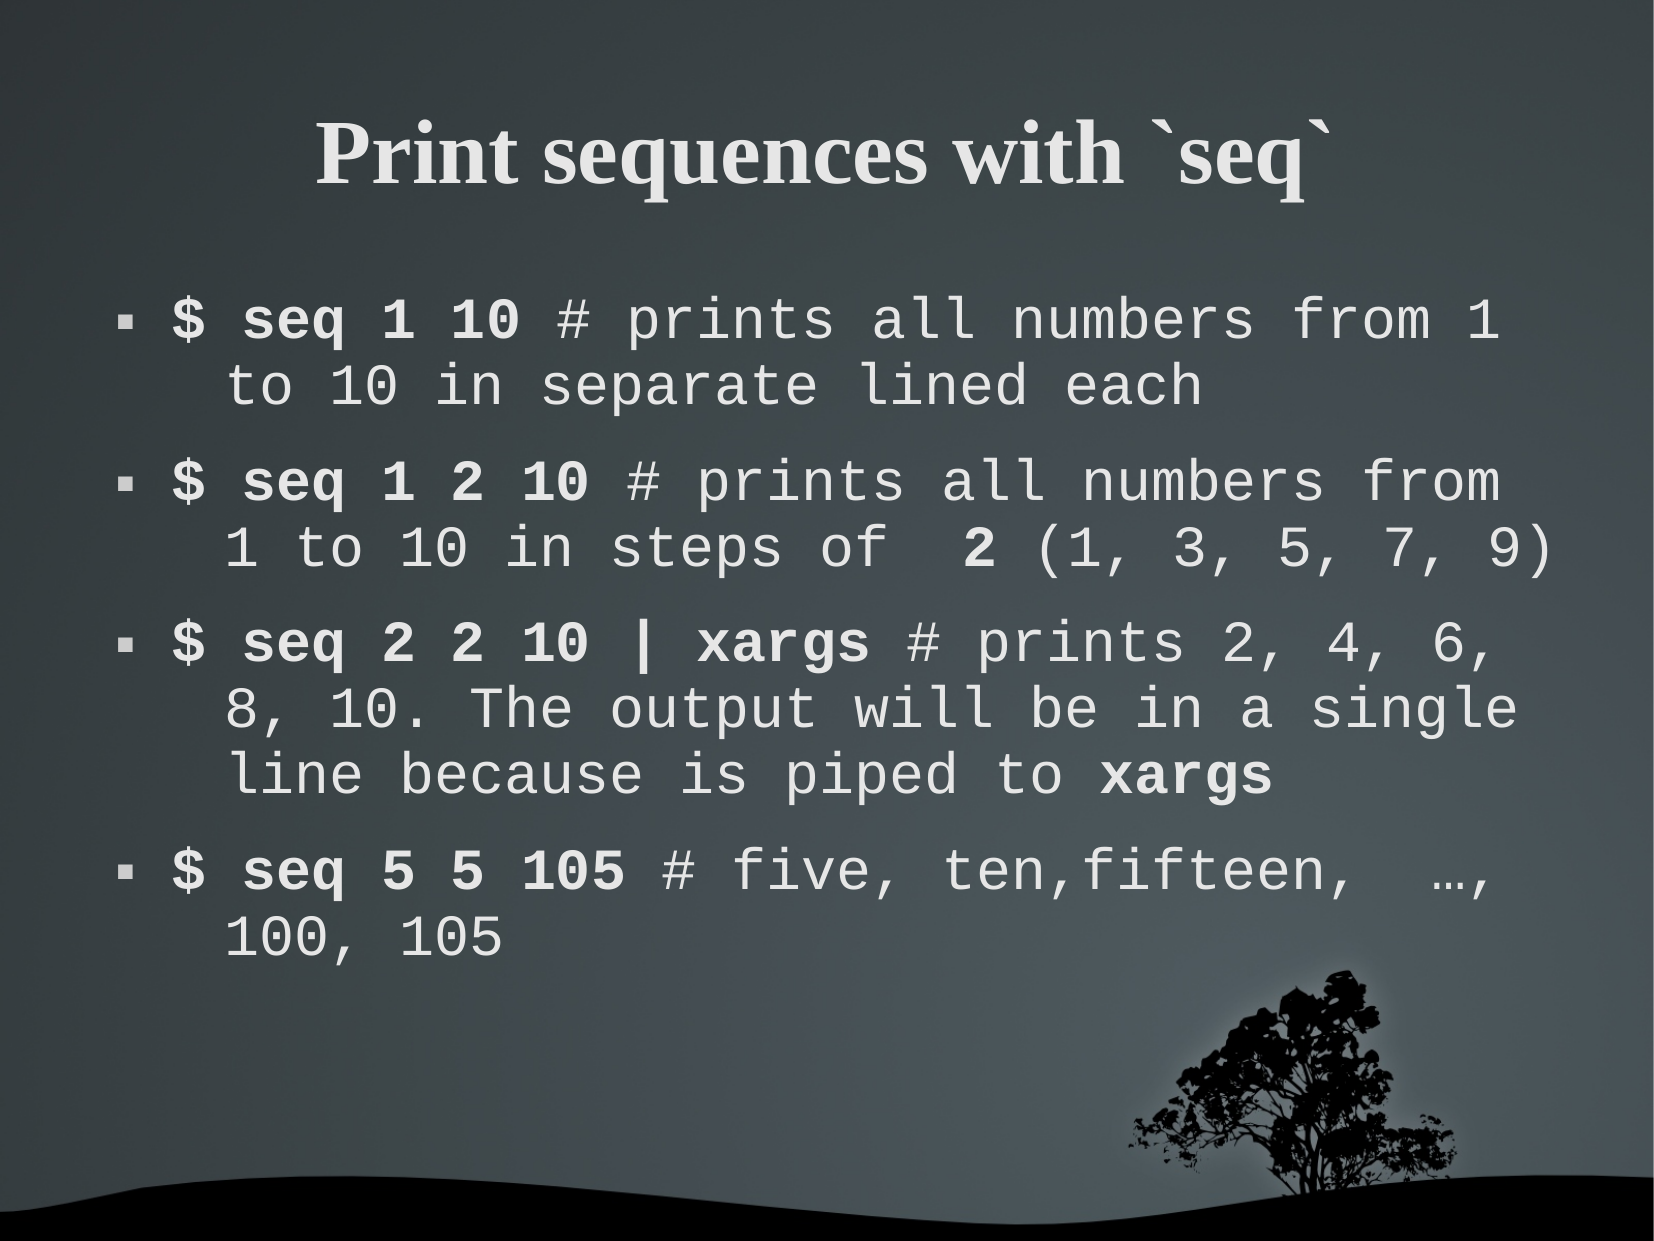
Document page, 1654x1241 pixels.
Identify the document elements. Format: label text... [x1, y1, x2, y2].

picture [0, 0, 1654, 1241]
title Print sequences with `seq` [82, 33, 1571, 273]
list $ seq 1 10 # prints all numbers from 1 to 10 in separate lined each $ seq 1 2 10 # prints all numbers from 1 to 10 in steps of 2 (1, 3, 5, 7, 9) $ seq 2 2 10 | xargs # prints 2, 4, 6, 8, 10. The output will be in a single line because is piped to xargs $ seq 5 5 105 # five, ten,fifteen, …, 100, 105 [82, 290, 1571, 1109]
